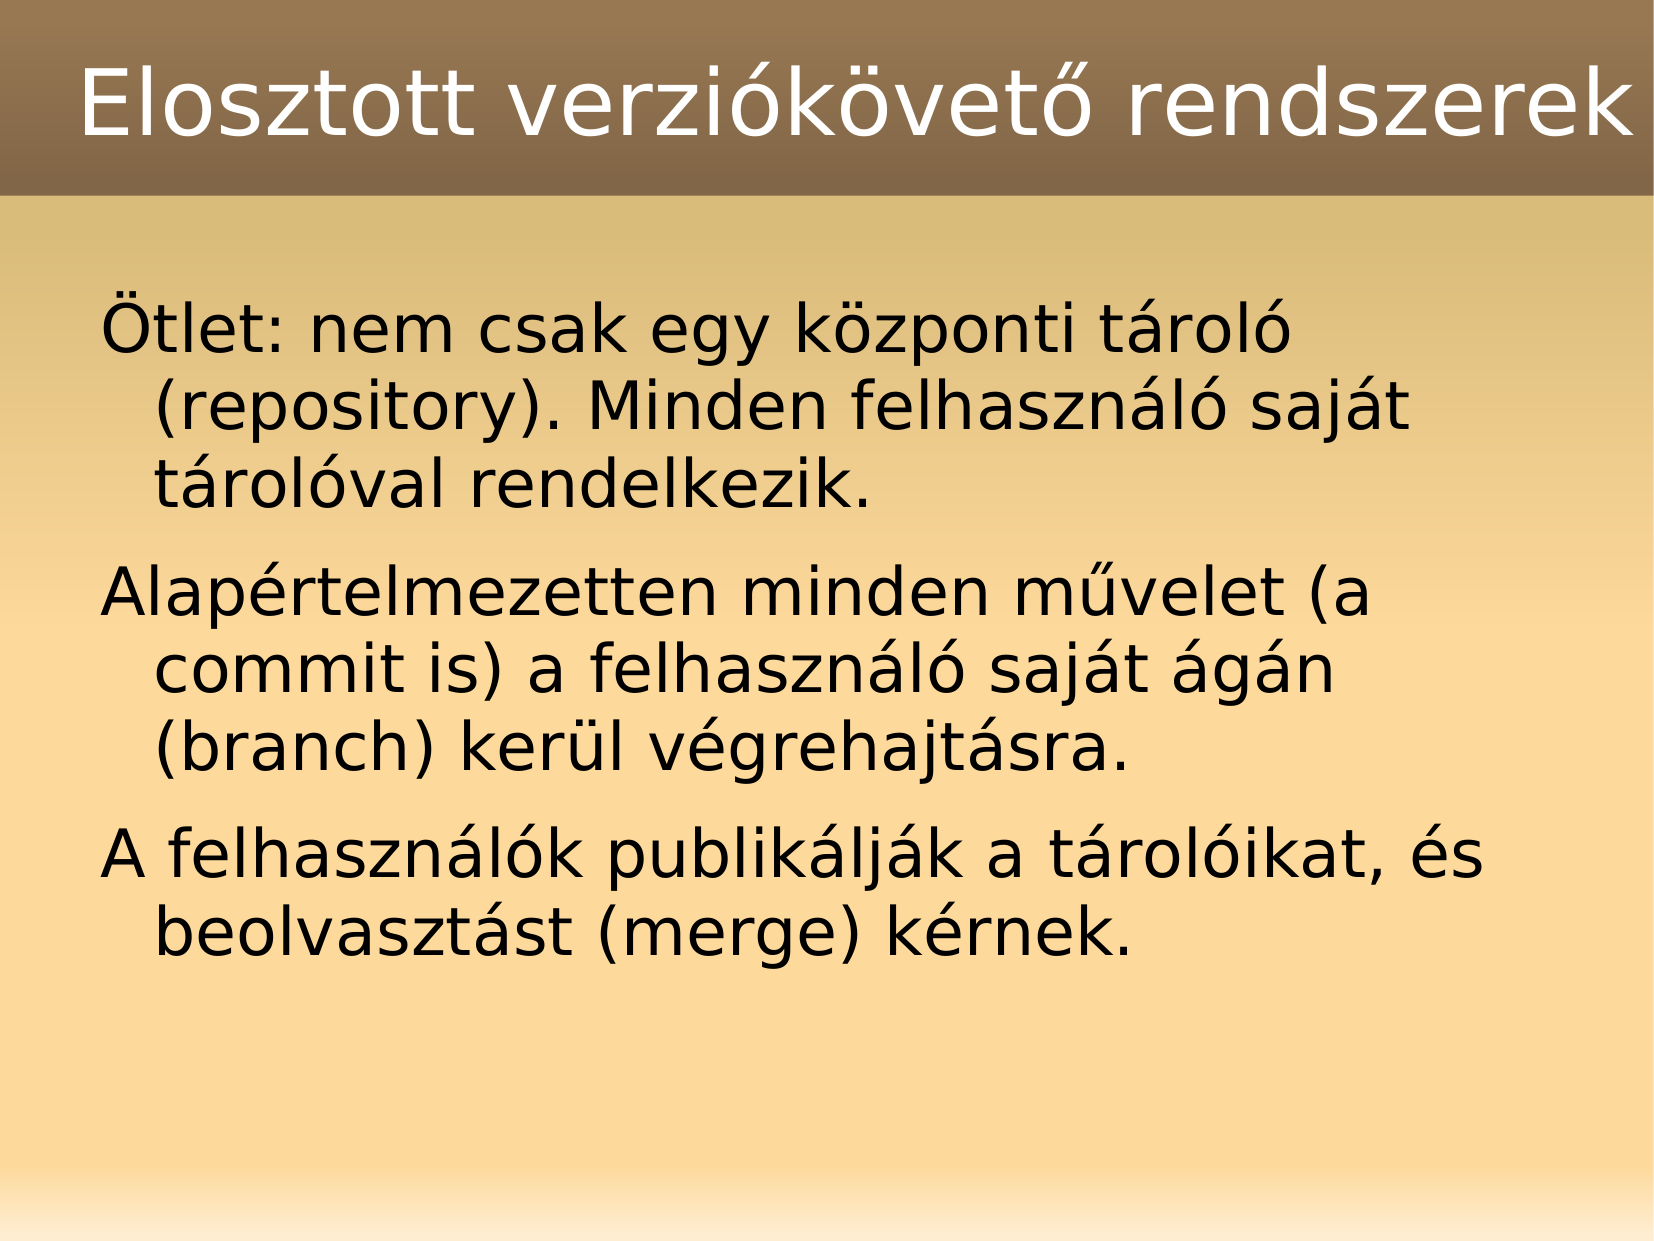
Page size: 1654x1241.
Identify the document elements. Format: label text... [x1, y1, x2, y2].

list Ötlet: nem csak egy központi tároló (repository). Minden felhasználó saját tárolóval rendelkezik. Alapértelmezetten minden művelet (a commit is) a felhasználó saját ágán (branch) kerül végrehajtásra. A felhasználók publikálják a tárolóikat, és beolvasztást (merge) kérnek. [82, 290, 1571, 1094]
title Elosztott verziókövető rendszerek [76, 7, 1654, 200]
picture [0, 0, 1654, 1241]
